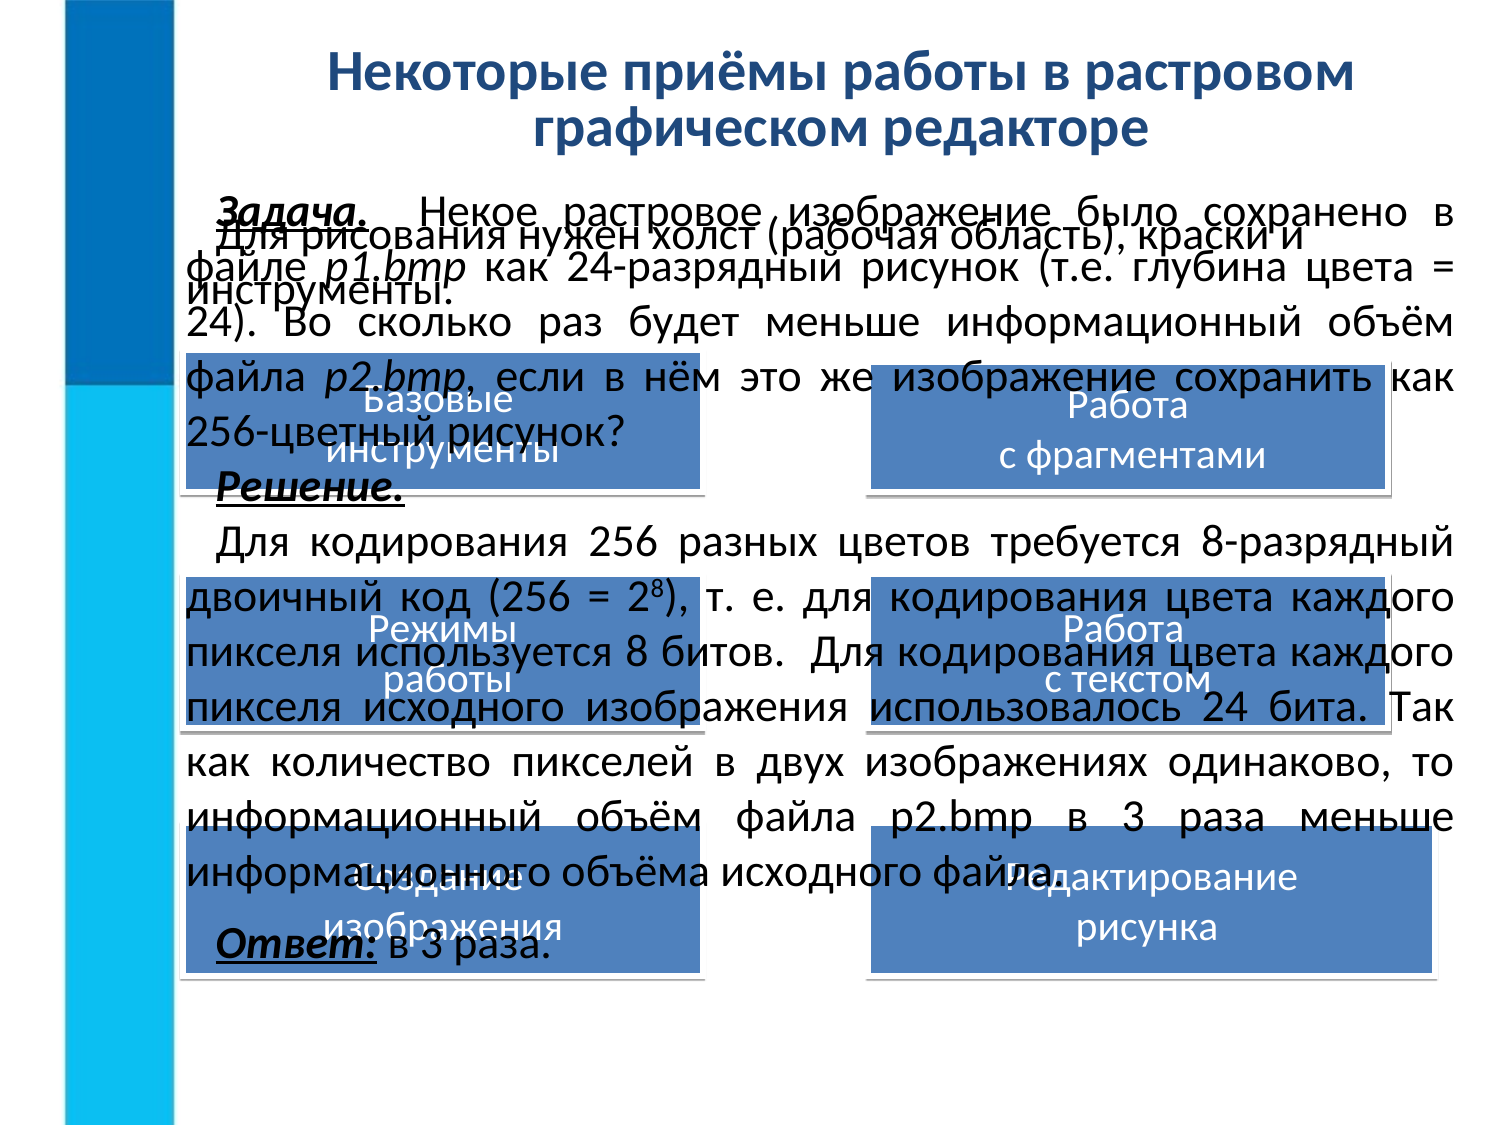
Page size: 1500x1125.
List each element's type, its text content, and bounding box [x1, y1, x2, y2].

text_box Некоторые приёмы работы в растровом графическом редакторе [183, 30, 1500, 173]
picture [0, 0, 1500, 1125]
picture [171, 173, 1500, 1125]
text_box Задача. Некое растровое изображение было сохранено в файле p1.bmp как 24-разрядный рисунок (т.е. глубина цвета = 24). Во сколько раз будет меньше информационный объём файла p2.bmp, если в нём это же изображение сохранить как 256-цветный рисунок? Решение. Для кодирования 256 разных цветов требуется 8-разрядный двоичный код (256 = 28), т. е. для кодирования цвета каждого пикселя используется 8 битов. Для кодирования цвета каждого пикселя исходного изображения использовалось 24 бита. Так как количество пикселей в двух изображениях одинаково, то информационный объём файла p2.bmp в 3 раза меньше информационного объёма исходного файла. Ответ: в 3 раза. [171, 172, 1471, 976]
